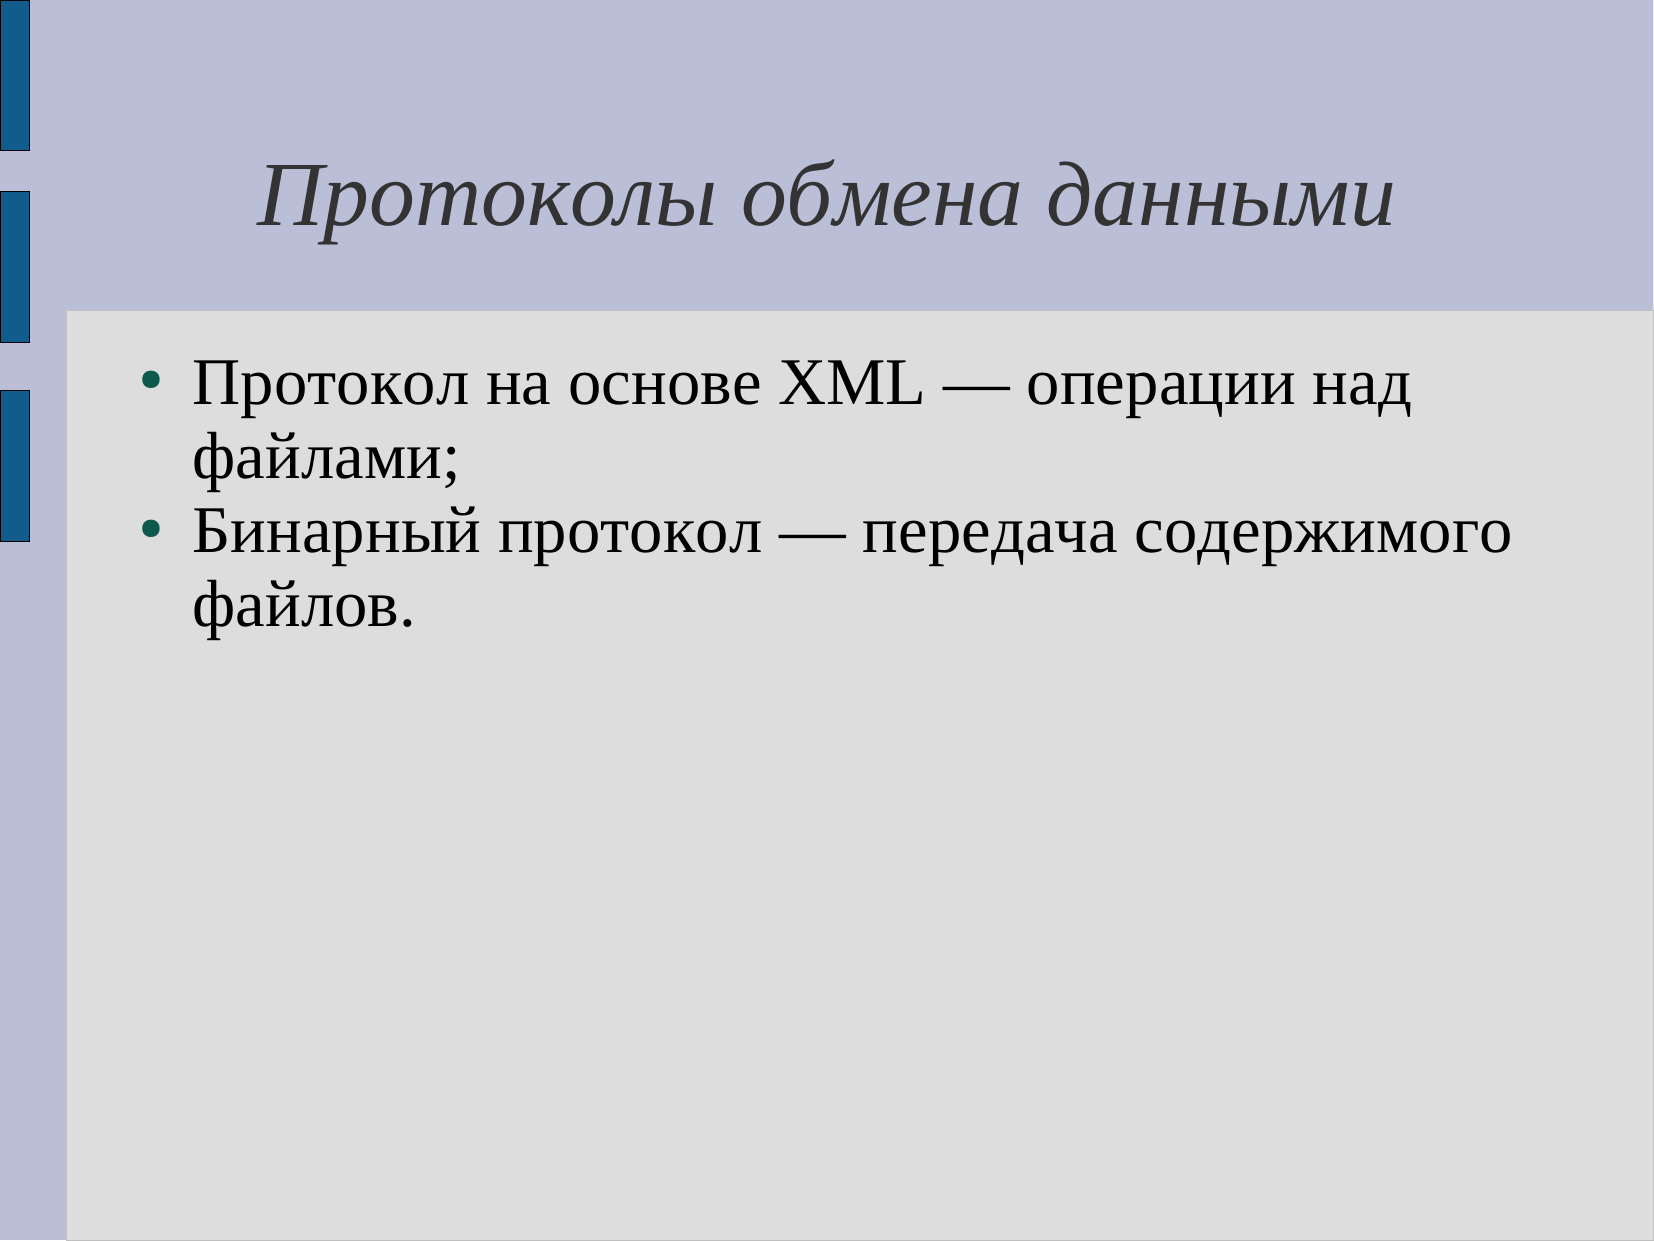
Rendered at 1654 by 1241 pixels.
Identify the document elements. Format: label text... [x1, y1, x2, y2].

title Протоколы обмена данными [121, 91, 1534, 299]
list Протокол на основе XML — операции над файлами; Бинарный протокол — передача содержимого файлов. [121, 344, 1534, 1149]
